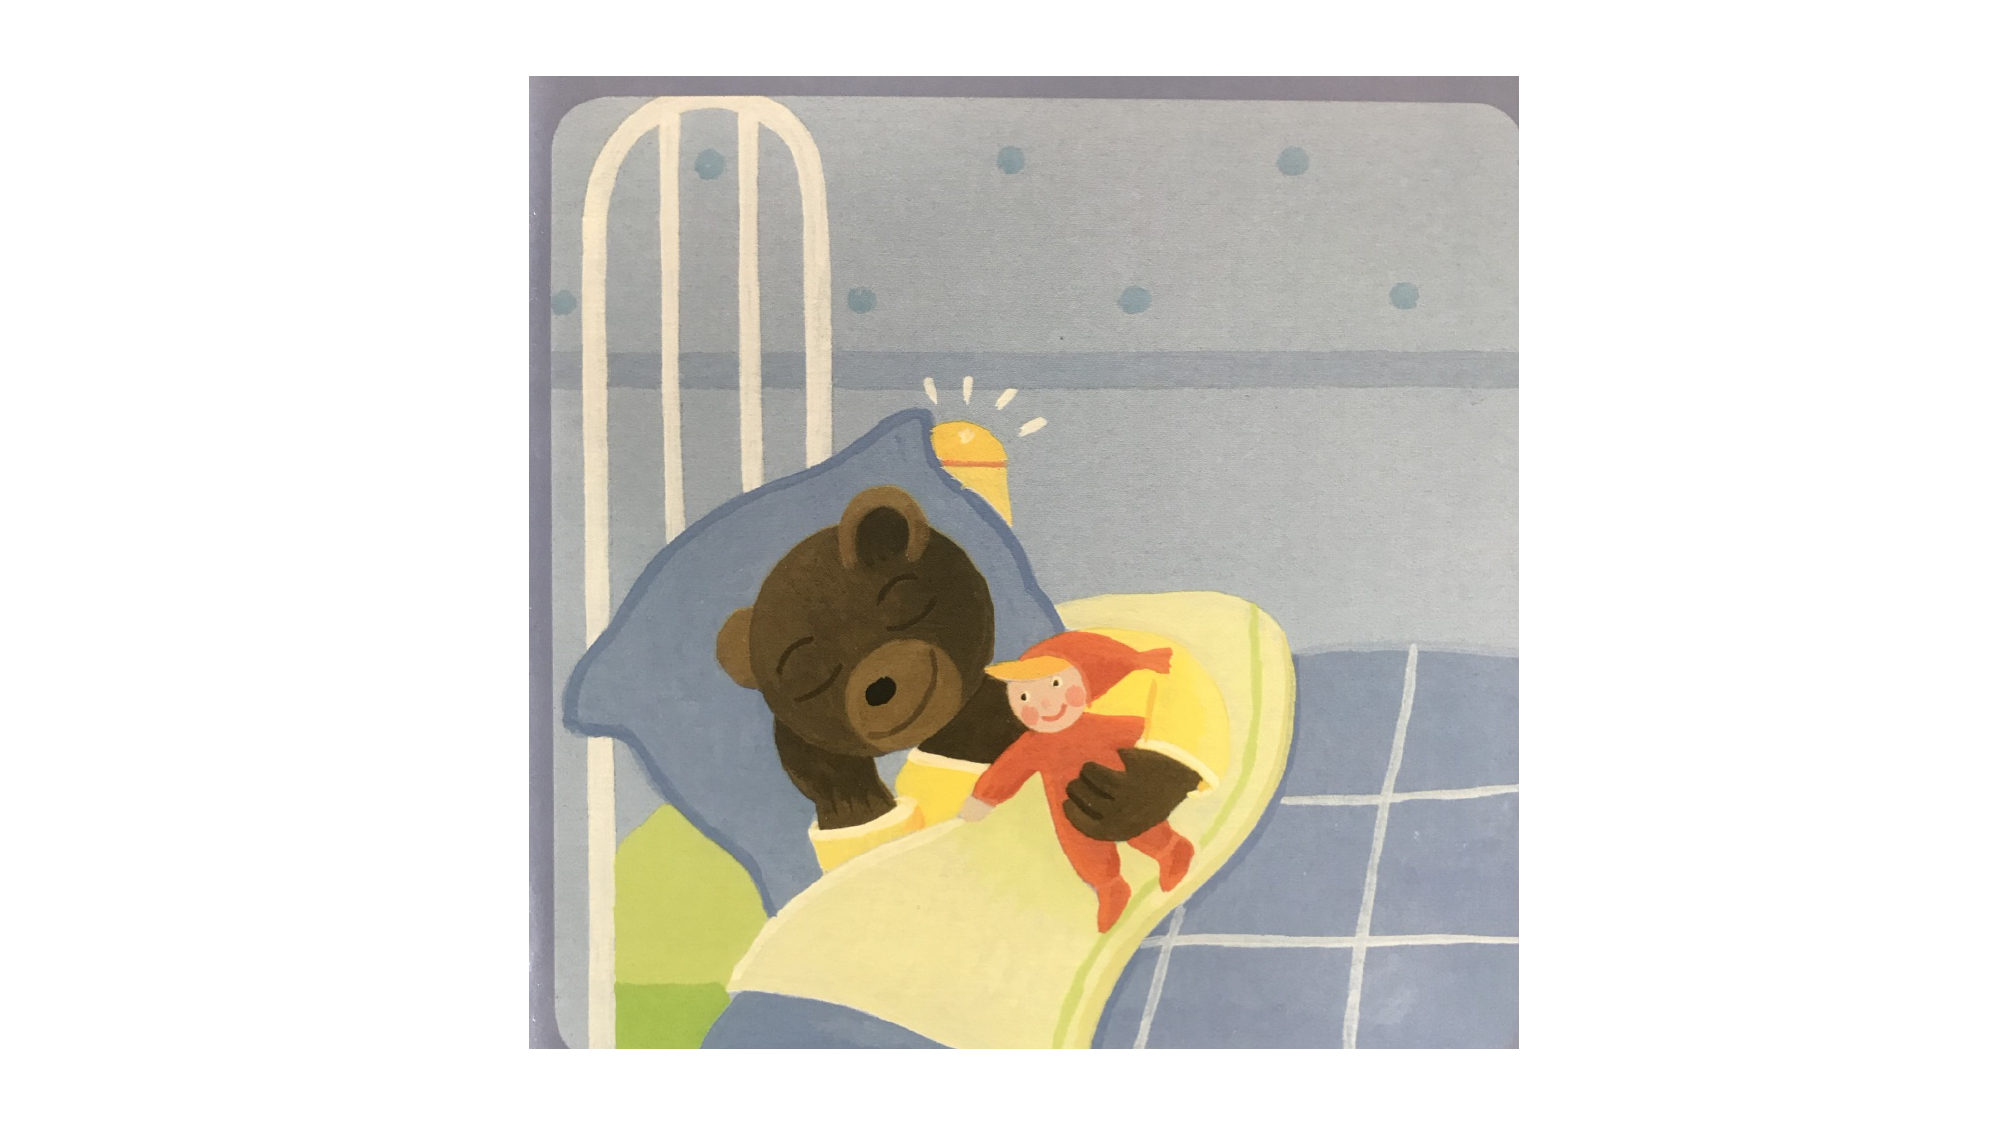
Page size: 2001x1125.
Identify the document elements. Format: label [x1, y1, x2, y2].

picture [529, 76, 1519, 1049]
